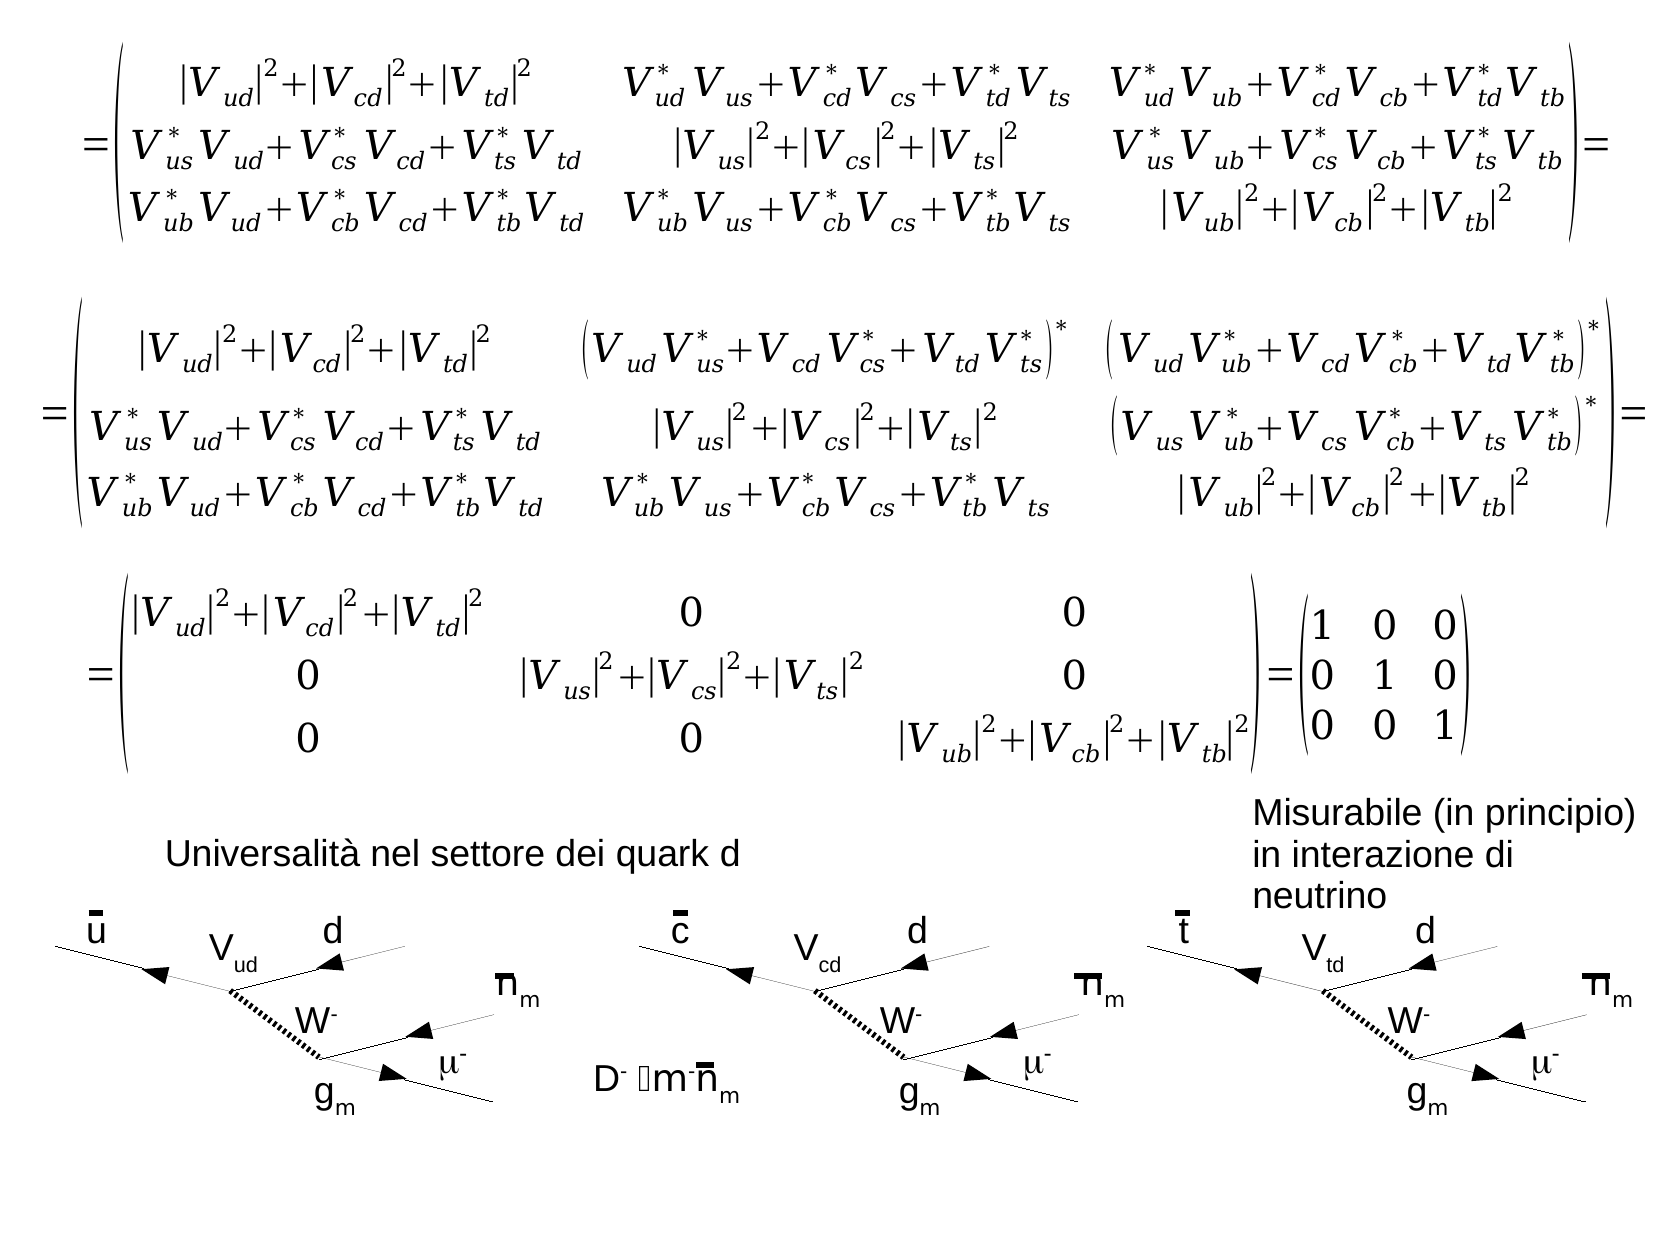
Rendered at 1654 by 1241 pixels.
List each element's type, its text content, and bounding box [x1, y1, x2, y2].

text_box D- m-nm [578, 1050, 766, 1118]
text_box W- [280, 992, 358, 1049]
text_box W- [1372, 992, 1450, 1049]
text_box Misurabile (in principio) in interazione di neutrino [1237, 783, 1654, 925]
text_box gm [883, 1061, 981, 1130]
text_box t [1163, 902, 1264, 960]
text_box Universalità nel settore dei quark d [150, 825, 863, 882]
text_box u [71, 902, 172, 960]
chart [70, 41, 1623, 247]
text_box nm [1573, 961, 1654, 1027]
text_box nm [1065, 961, 1179, 1027]
text_box gm [299, 1061, 396, 1130]
text_box d [892, 902, 993, 961]
text_box m- [1007, 1039, 1108, 1104]
text_box d [1400, 925, 1501, 961]
text_box Vud [194, 918, 283, 985]
text_box gm [1391, 1061, 1489, 1130]
chart [28, 295, 1654, 532]
text_box W- [865, 992, 943, 1049]
chart [75, 571, 1483, 778]
text_box c [655, 902, 757, 960]
text_box Vcd [778, 918, 868, 985]
text_box m- [1515, 1039, 1616, 1104]
text_box d [307, 902, 408, 961]
text_box Vtd [1286, 925, 1376, 985]
text_box nm [480, 961, 594, 1027]
text_box m- [423, 1039, 524, 1104]
